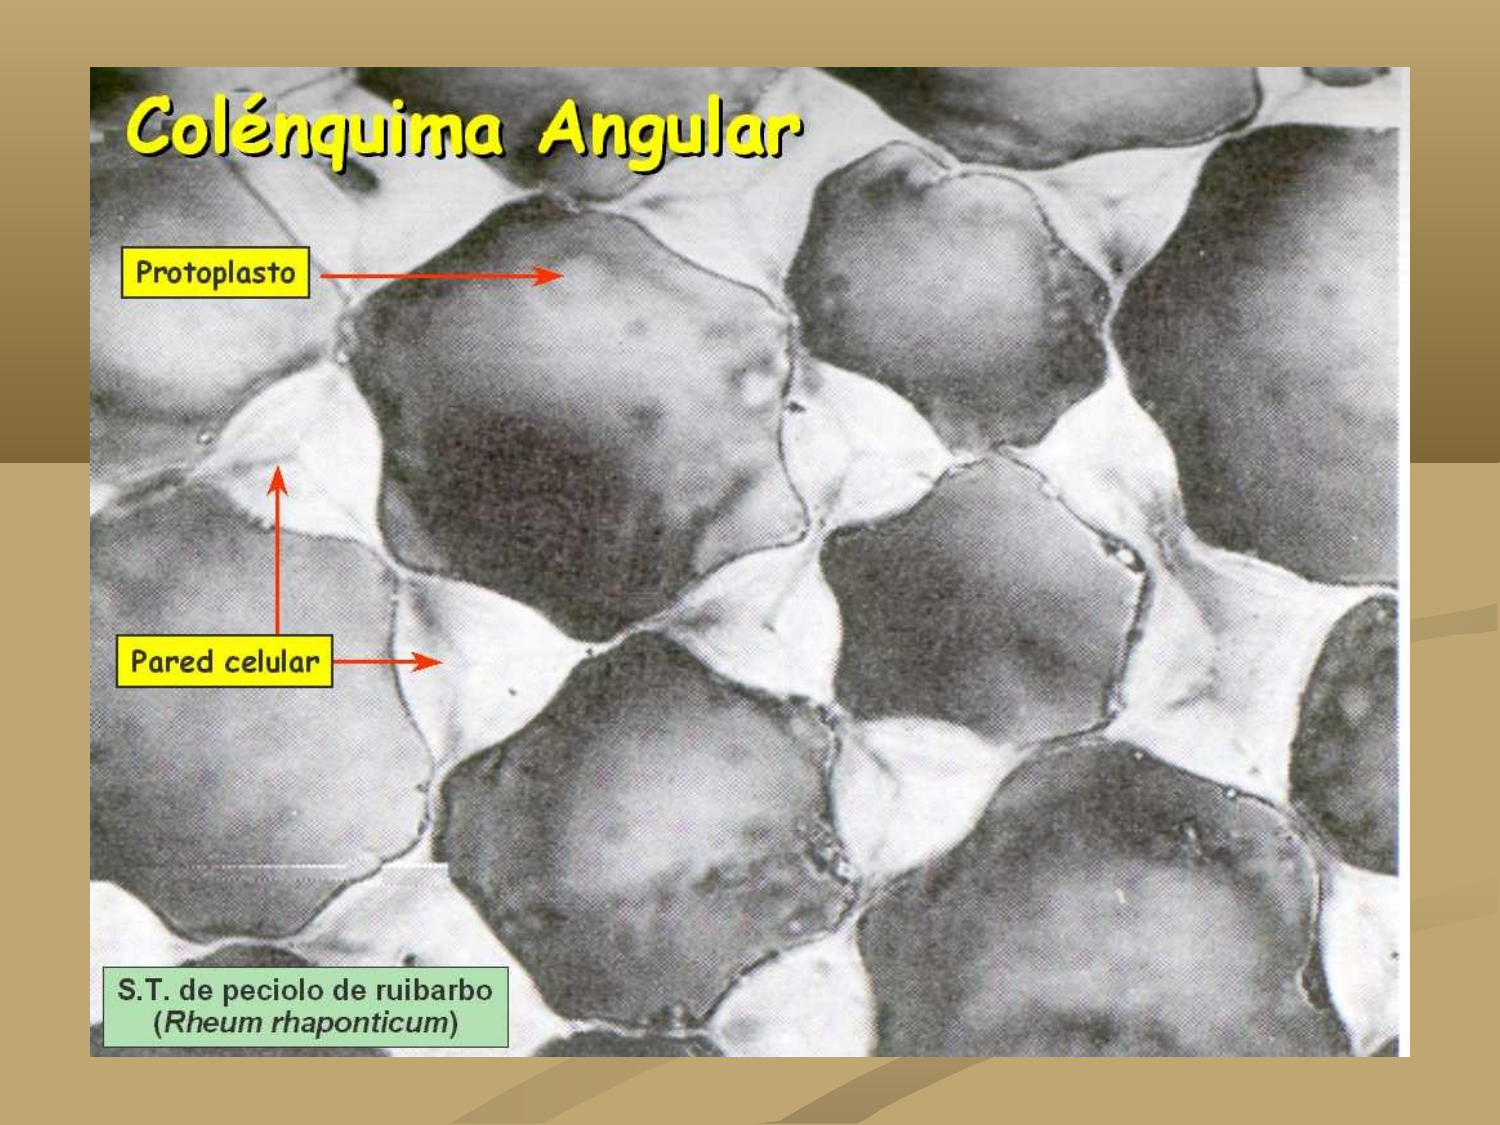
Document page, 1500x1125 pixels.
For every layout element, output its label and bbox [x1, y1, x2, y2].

picture [90, 67, 1410, 1058]
